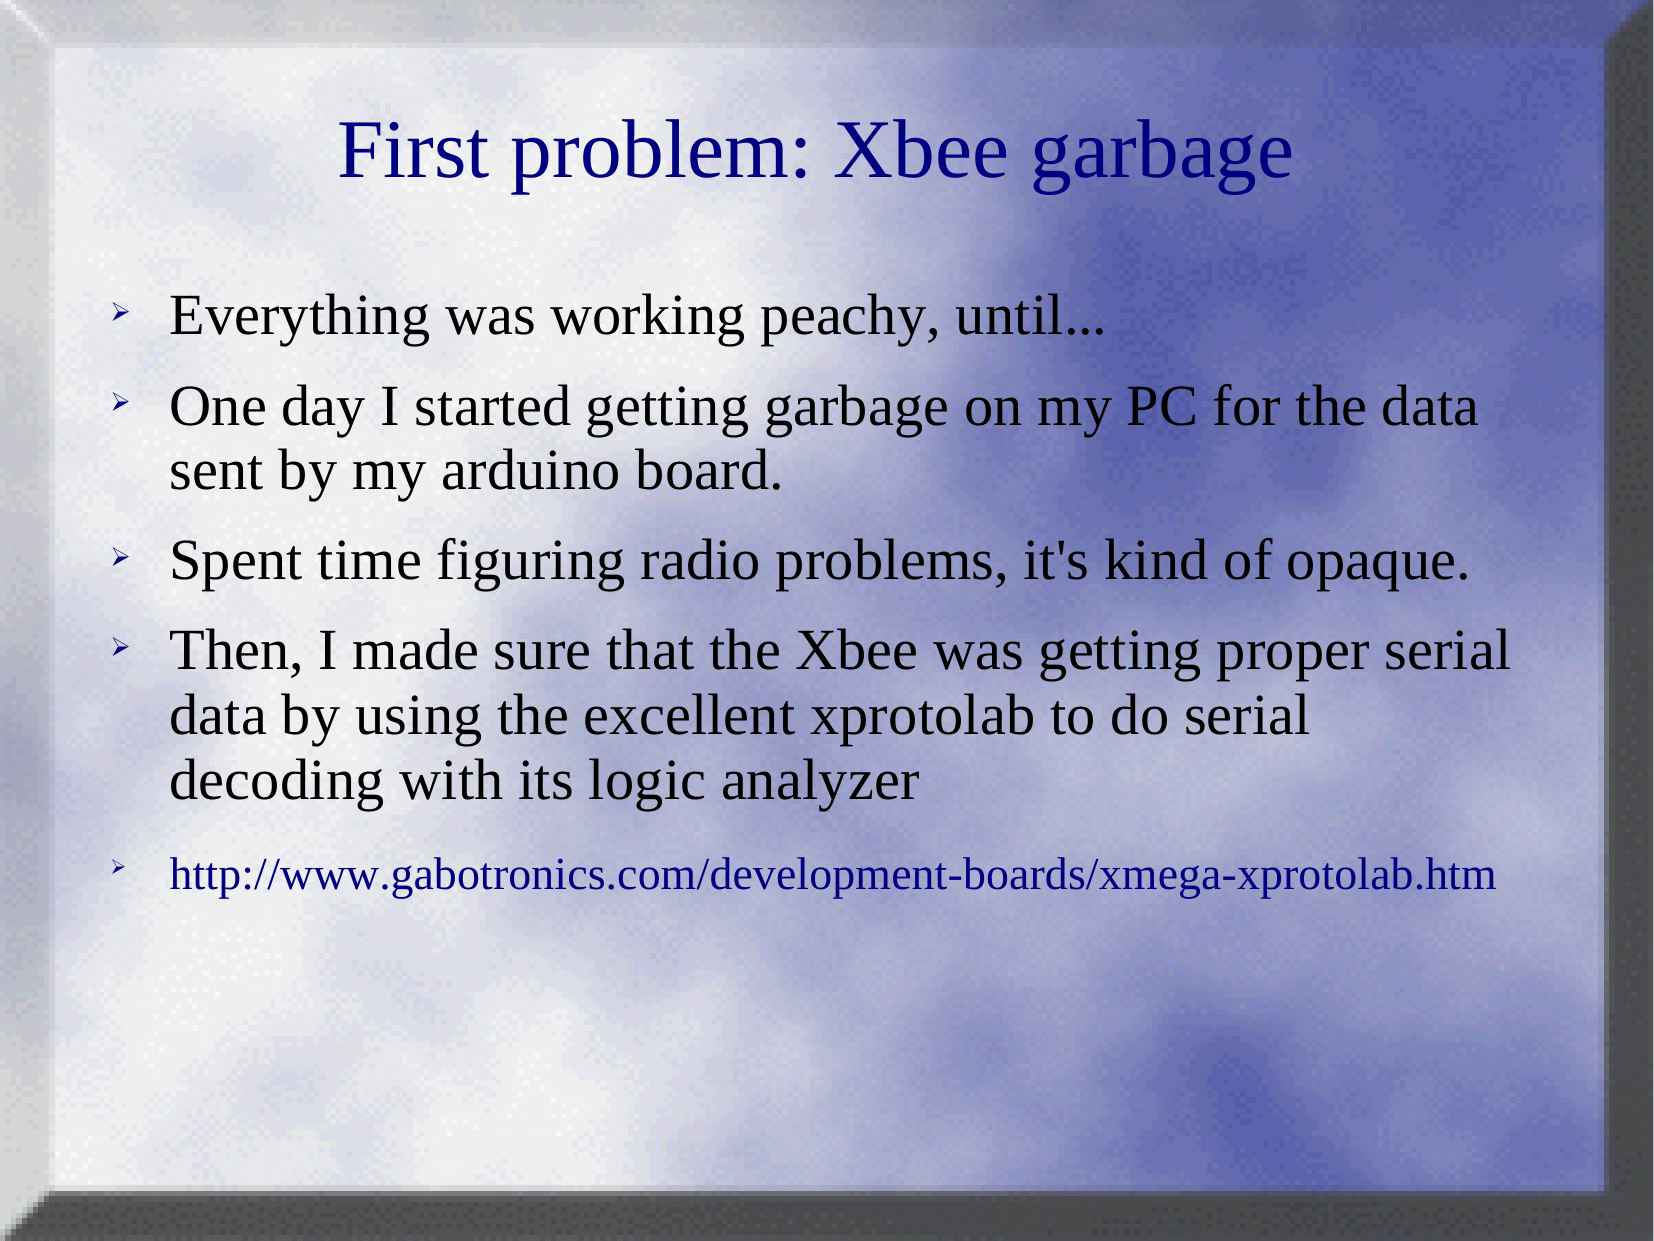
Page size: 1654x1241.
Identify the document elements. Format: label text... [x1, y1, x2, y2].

title First problem: Xbee garbage [197, 96, 1436, 203]
list Everything was working peachy, until... One day I started getting garbage on my PC for the data sent by my arduino board. Spent time figuring radio problems, it's kind of opaque. Then, I made sure that the Xbee was getting proper serial data by using the excellent xprotolab to do serial decoding with its logic analyzer http://www.gabotronics.com/development-boards/xmega-xprotolab.htm [110, 282, 1523, 1088]
picture [0, 0, 1654, 1241]
